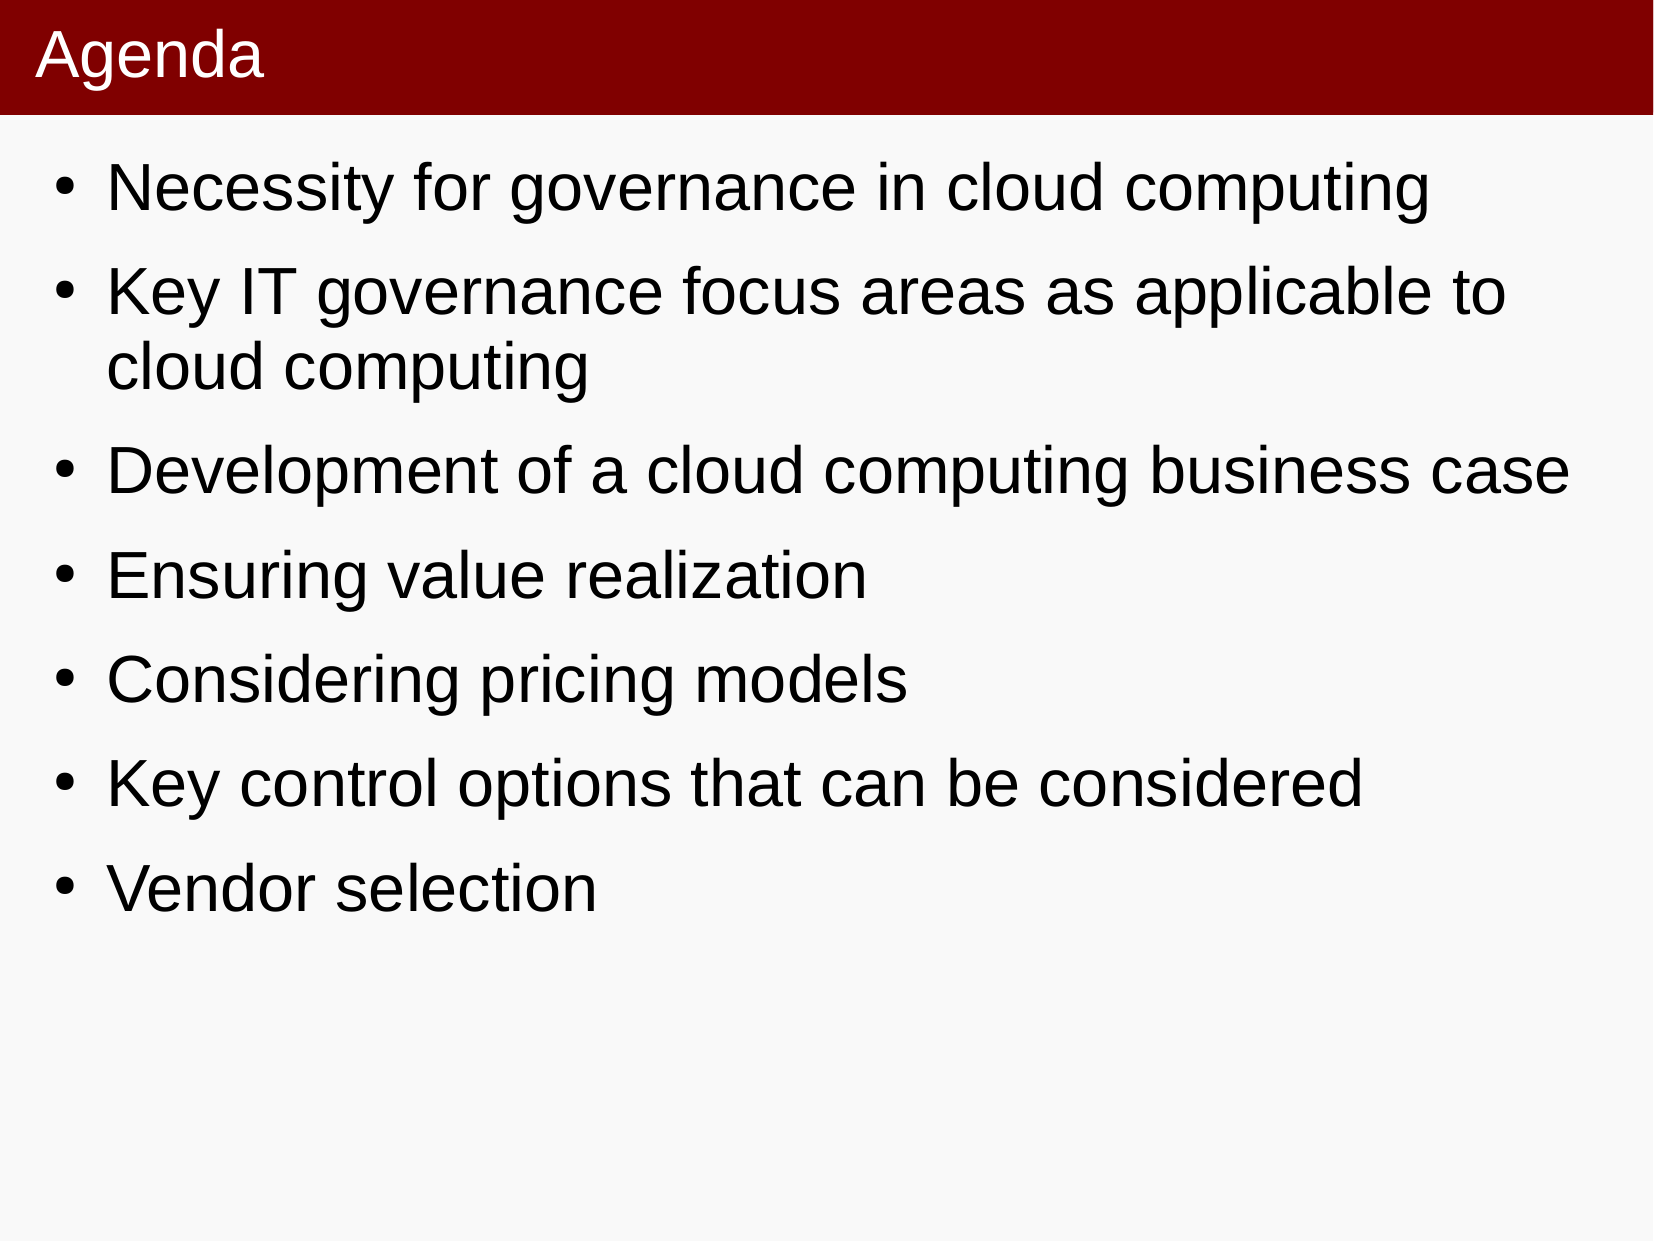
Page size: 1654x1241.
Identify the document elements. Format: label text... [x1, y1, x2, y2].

title Agenda [35, 2, 1524, 107]
list Necessity for governance in cloud computing Key IT governance focus areas as applicable to cloud computing Development of a cloud computing business case Ensuring value realization Considering pricing models Key control options that can be considered Vendor selection [35, 150, 1612, 1201]
